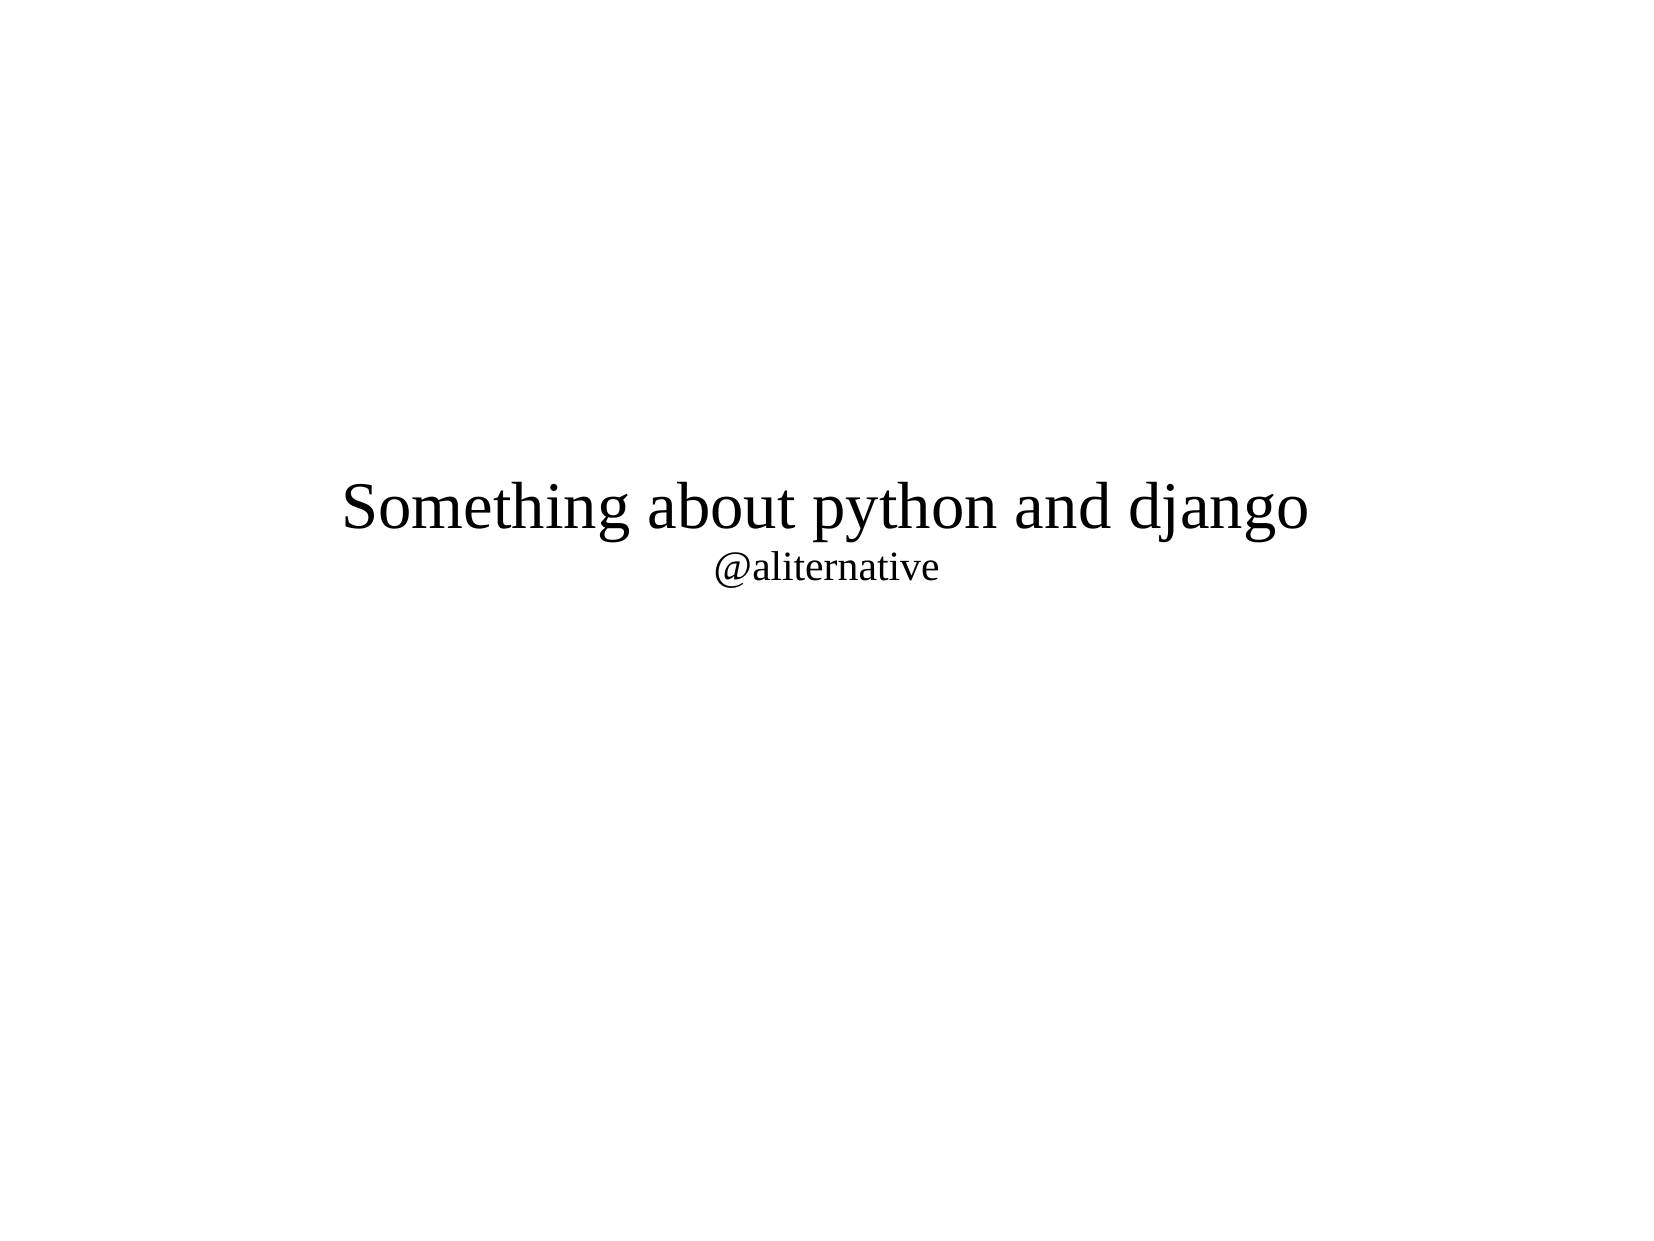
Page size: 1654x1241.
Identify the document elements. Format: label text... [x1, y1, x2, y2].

subtitle Something about python and django @aliternative [82, 49, 1571, 1010]
